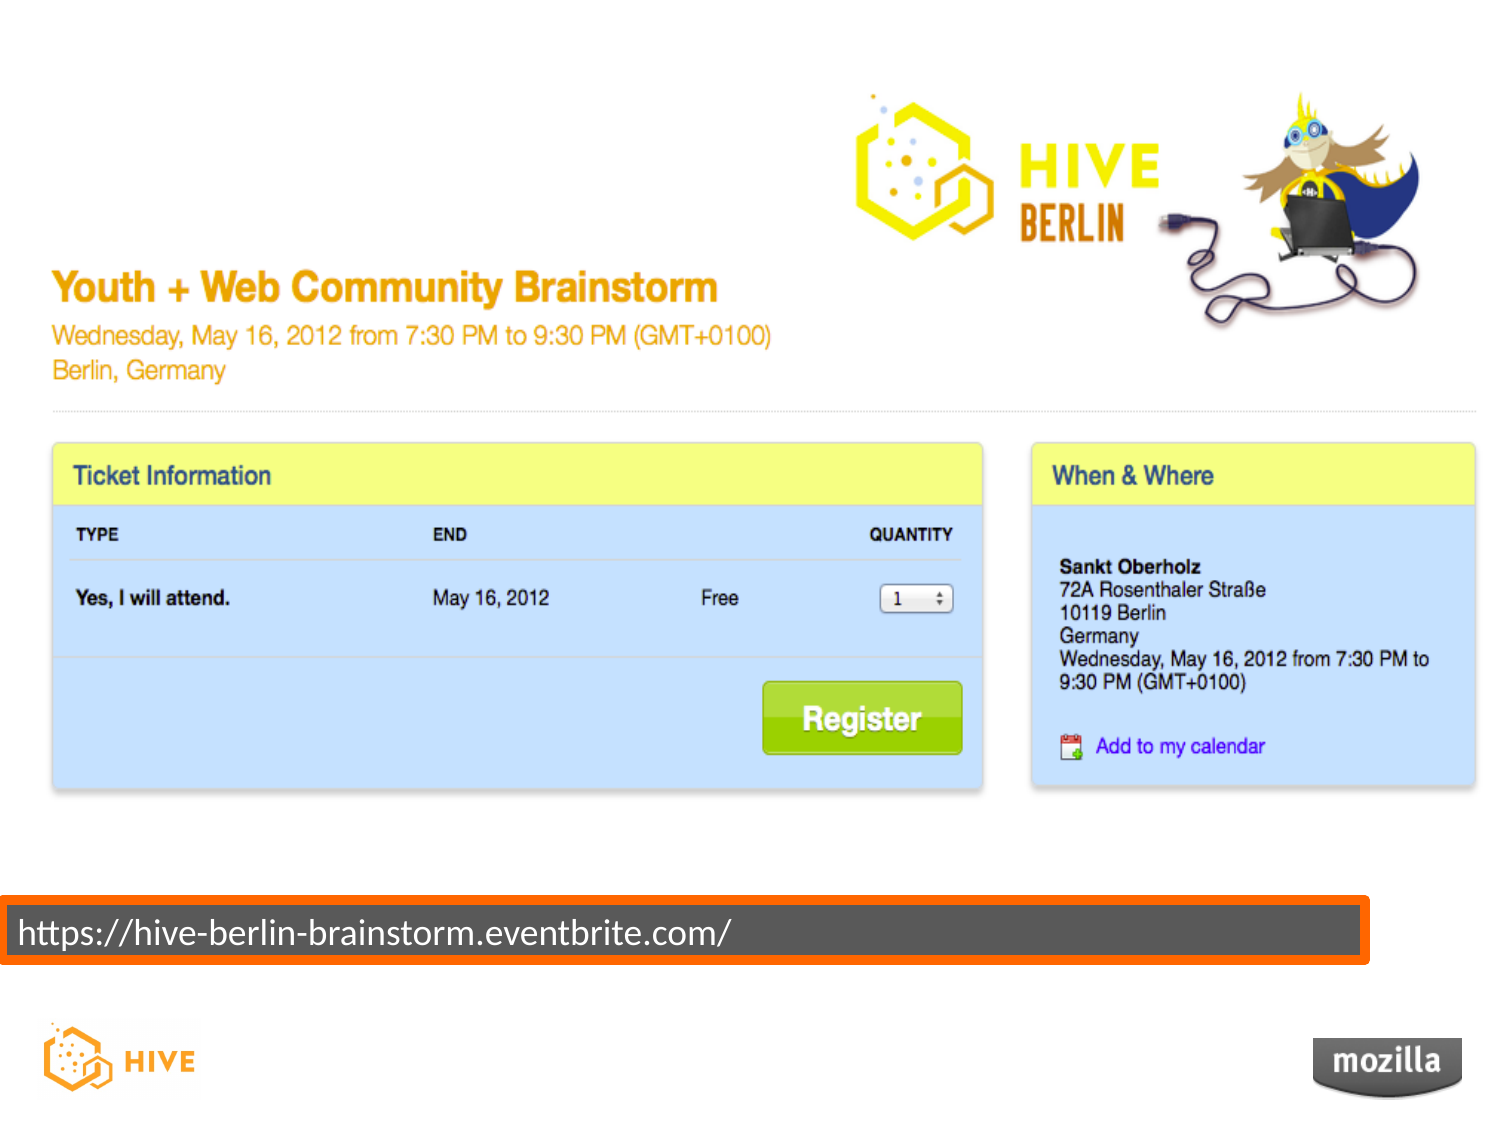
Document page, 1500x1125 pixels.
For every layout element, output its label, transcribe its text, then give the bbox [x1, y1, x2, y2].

picture [0, 34, 1500, 818]
text_box https://hive-berlin-brainstorm.eventbrite.com/ [2, 900, 1365, 960]
picture [1313, 1038, 1462, 1100]
picture [37, 1018, 201, 1100]
